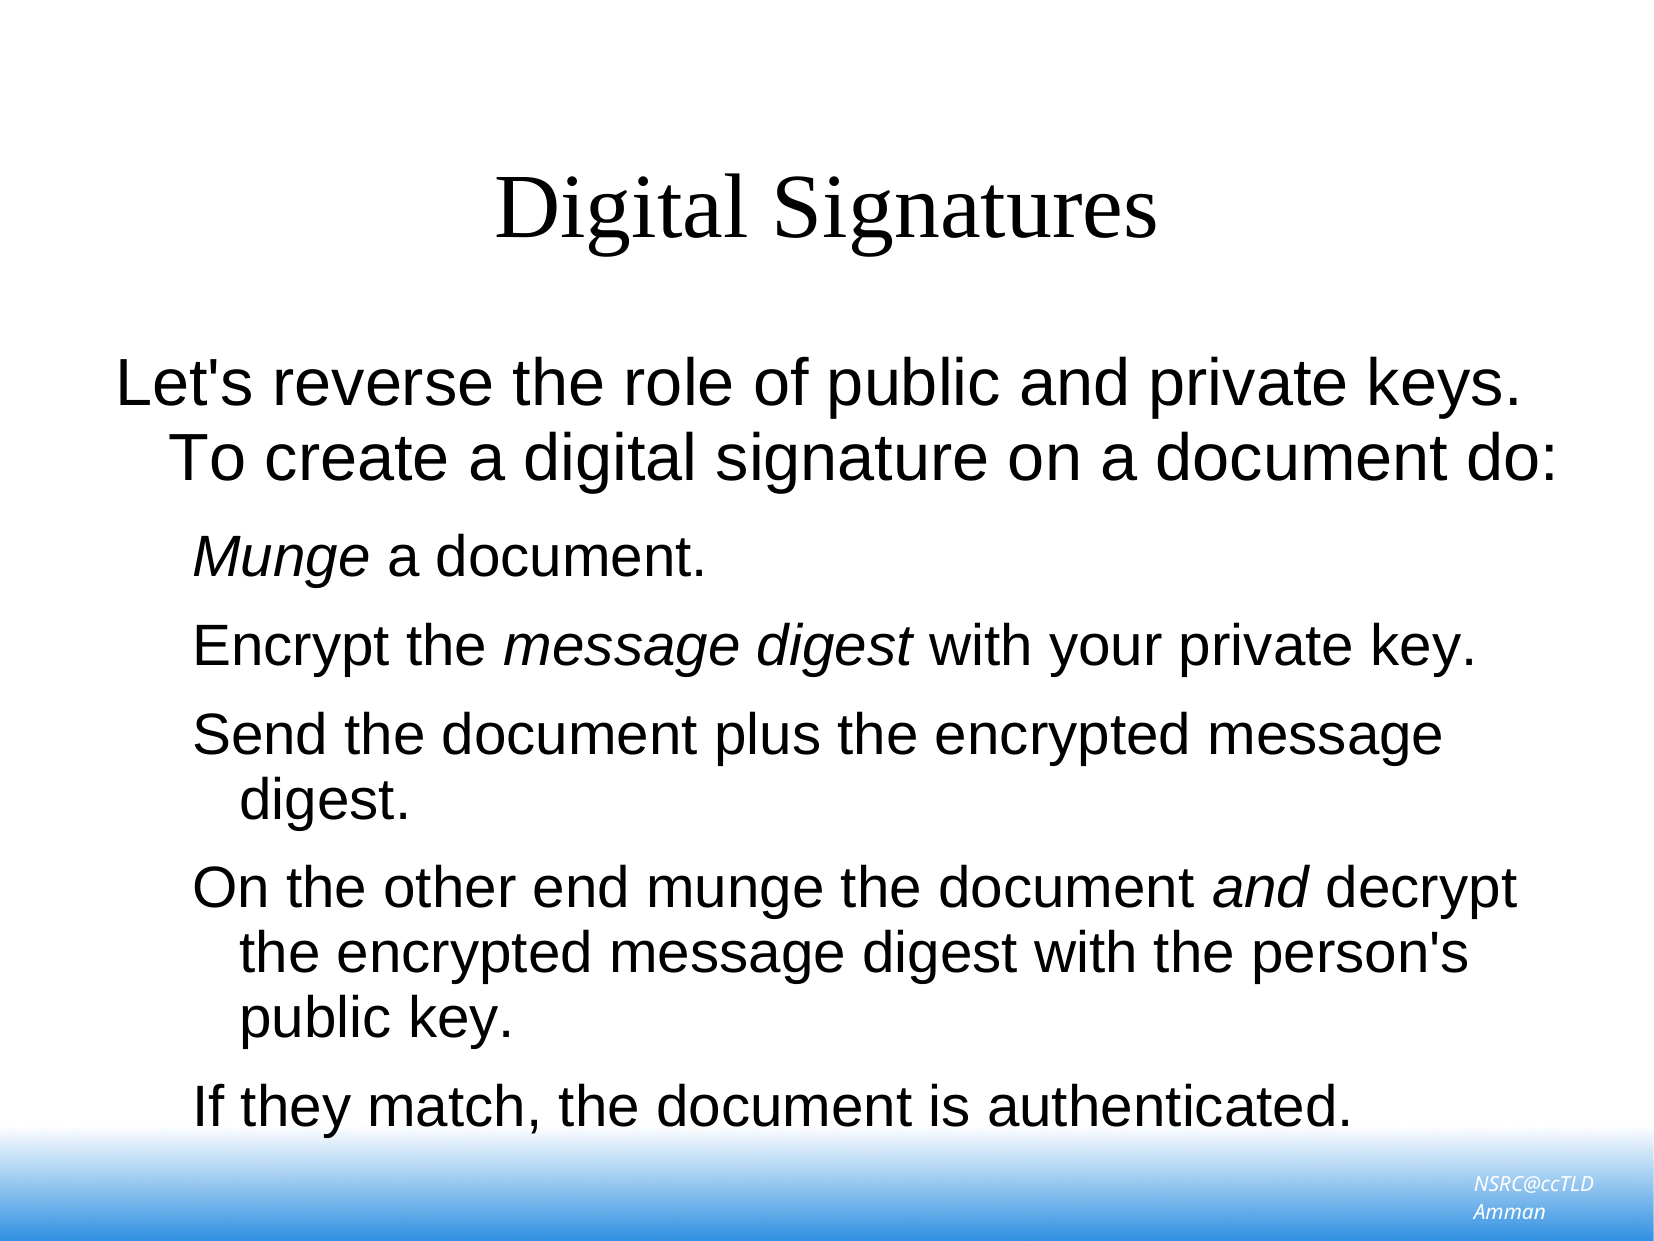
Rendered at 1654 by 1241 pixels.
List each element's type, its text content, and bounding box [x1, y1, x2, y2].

list Let's reverse the role of public and private keys. To create a digital signature on a document do: Munge a document. Encrypt the message digest with your private key. Send the document plus the encrypted message digest. On the other end munge the document and decrypt the encrypted message digest with the person's public key. If they match, the document is authenticated. [97, 344, 1589, 1139]
title Digital Signatures [121, 102, 1534, 310]
picture [0, 1124, 1654, 1241]
